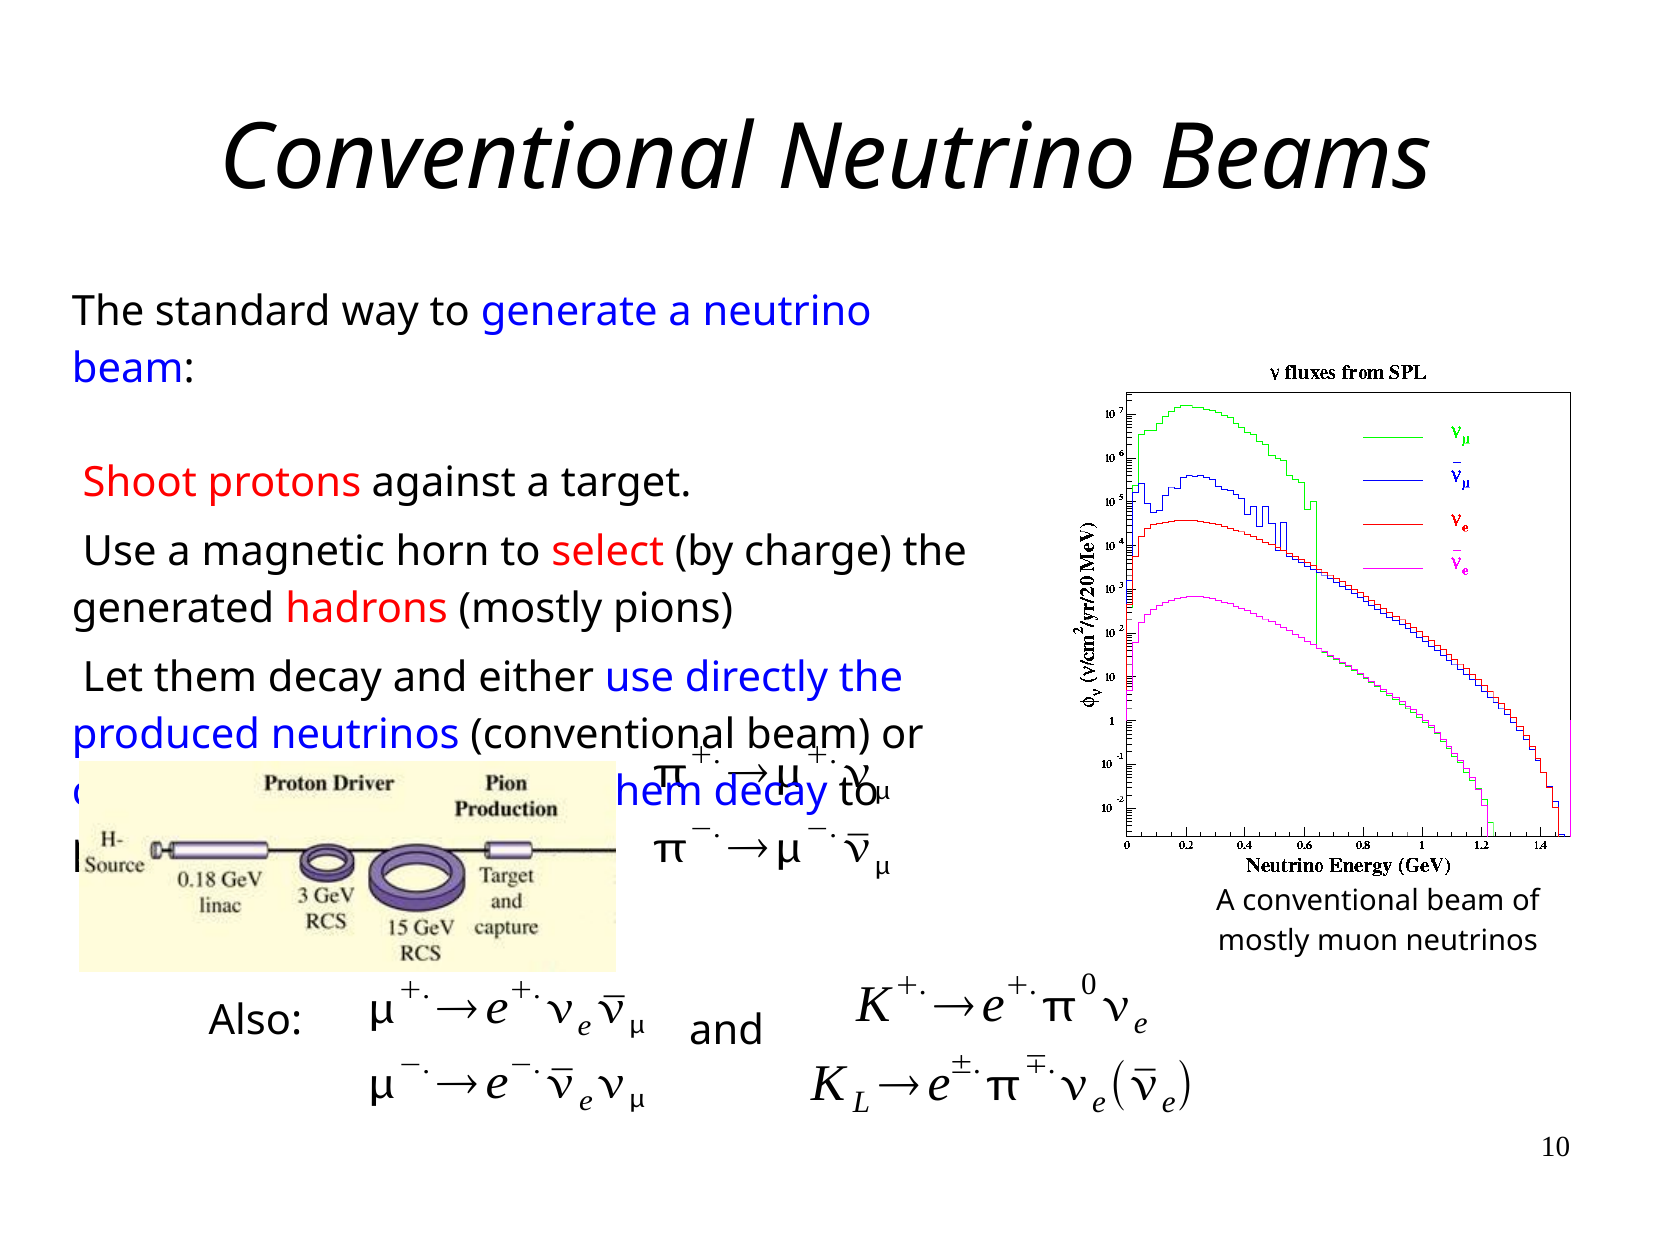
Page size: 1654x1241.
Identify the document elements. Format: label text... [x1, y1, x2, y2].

text_box The standard way to generate a neutrino beam: Shoot protons against a target. Use a magnetic horn to select (by charge) the generated hadrons (mostly pions) Let them decay and either use directly the produced neutrinos (conventional beam) or capture the muons and let them decay to produce neutrinos. [57, 273, 992, 763]
title Conventional Neutrino Beams [82, 56, 1571, 250]
text_box A conventional beam of mostly muon neutrinos [1199, 872, 1557, 958]
text_box and [674, 992, 774, 1058]
picture [1063, 355, 1580, 885]
picture [79, 761, 616, 972]
chart [647, 785, 658, 792]
text_box Also: [193, 982, 317, 1047]
chart [803, 966, 1201, 1122]
chart [647, 763, 899, 883]
chart [362, 971, 654, 1119]
